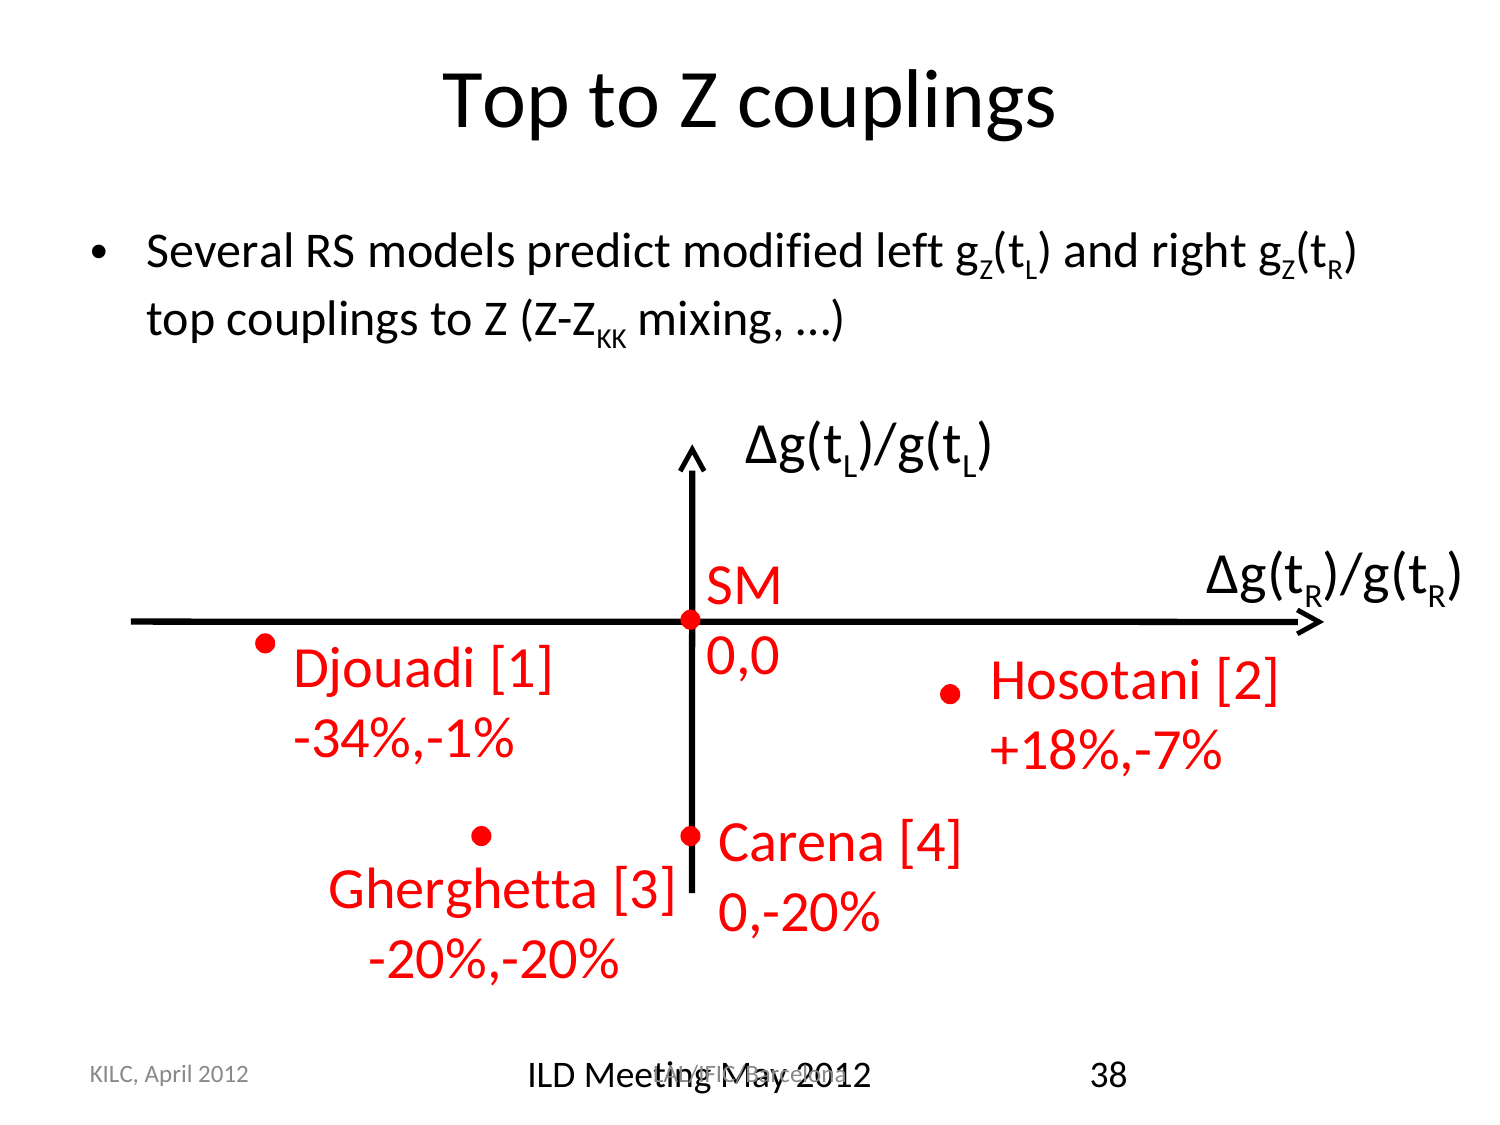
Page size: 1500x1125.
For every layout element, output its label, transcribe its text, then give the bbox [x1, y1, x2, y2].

text_box LAL/IFIC/Barcelona [512, 1042, 988, 1103]
text_box [680, 609, 701, 630]
list Several RS models predict modified left gZ(tL) and right gZ(tR) top couplings to Z (Z-ZKK mixing, …) [75, 209, 1426, 398]
text_box [680, 826, 701, 847]
text_box SM 0,0 [692, 538, 823, 695]
text_box Carena [4] 0,-20% [703, 795, 988, 952]
text_box Hosotani [2] +18%,-7% [975, 633, 1307, 789]
text_box Δg(tR)/g(tR) [1191, 527, 1479, 623]
text_box Djouadi [1] -34%,-1% [278, 621, 587, 777]
title Top to Z couplings [75, 0, 1426, 188]
text_box [471, 826, 492, 847]
text_box [940, 684, 961, 705]
text_box Δg(tL)/g(tL) [730, 397, 1010, 493]
text_box KILC, April 2012 [74, 1042, 426, 1103]
text_box Gherghetta [3] -20%,-20% [314, 842, 716, 999]
text_box [255, 633, 276, 654]
